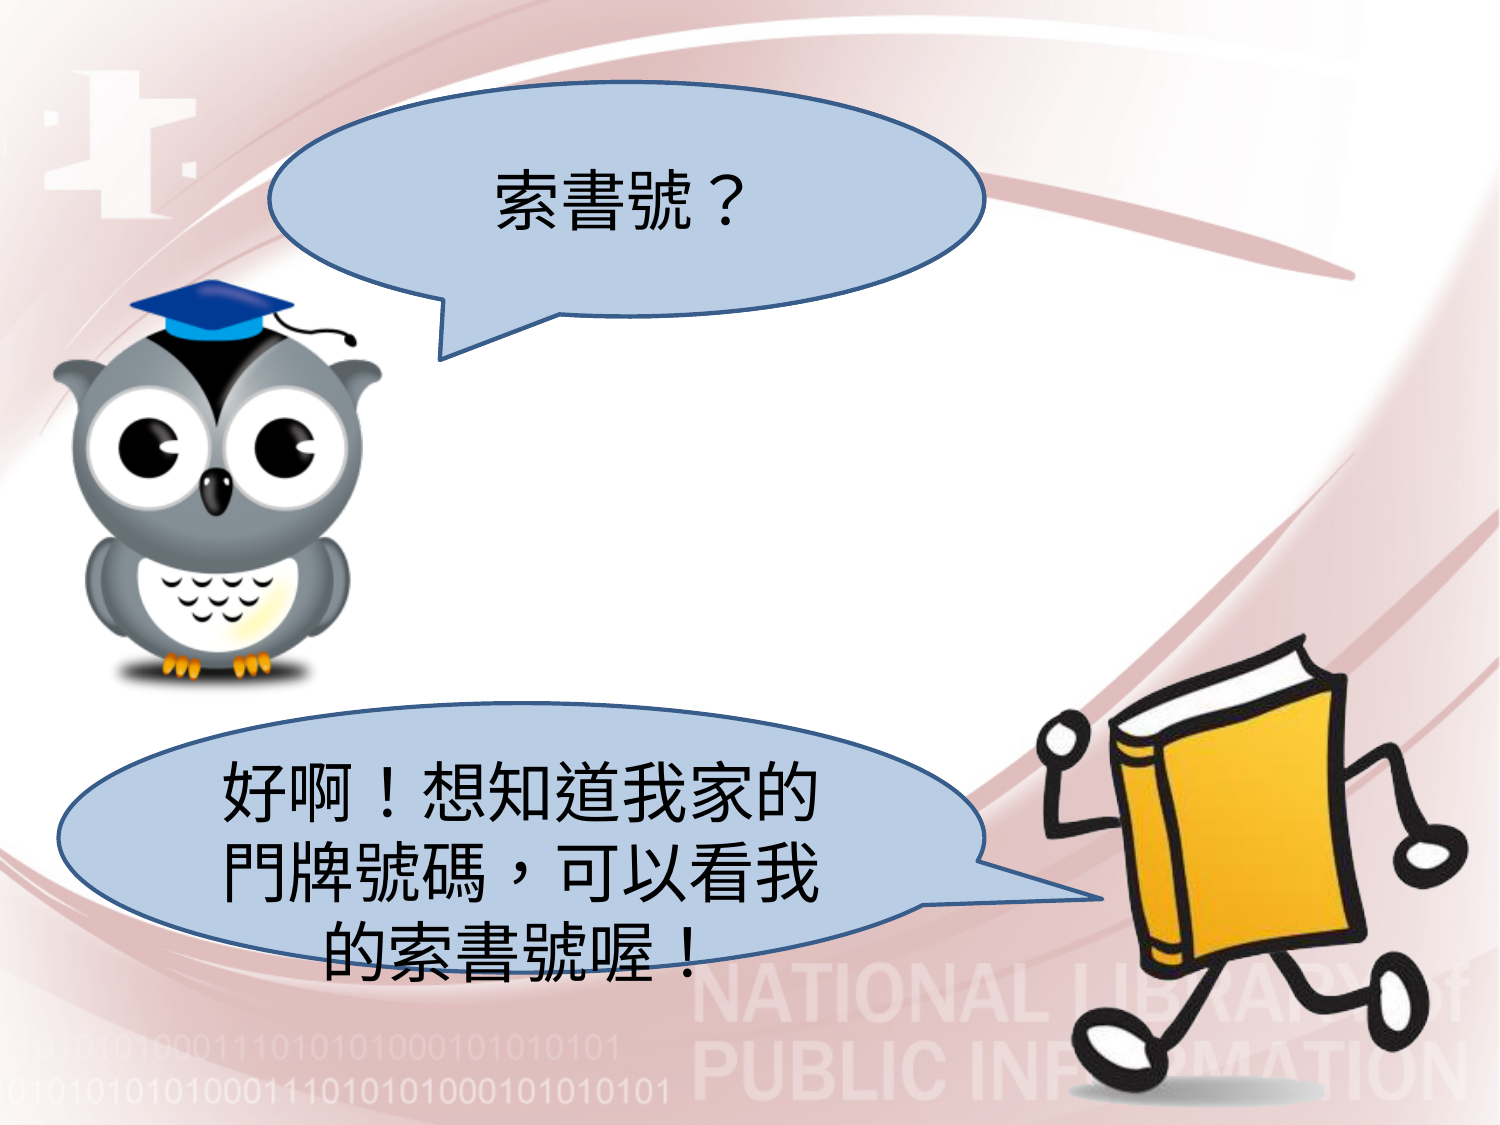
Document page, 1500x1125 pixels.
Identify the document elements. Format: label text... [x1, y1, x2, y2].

text_box 索書號？ [269, 81, 985, 361]
text_box 好啊！想知道我家的門牌號碼，可以看我的索書號喔！ [58, 703, 1103, 973]
picture [1007, 632, 1500, 1125]
picture [46, 257, 387, 698]
